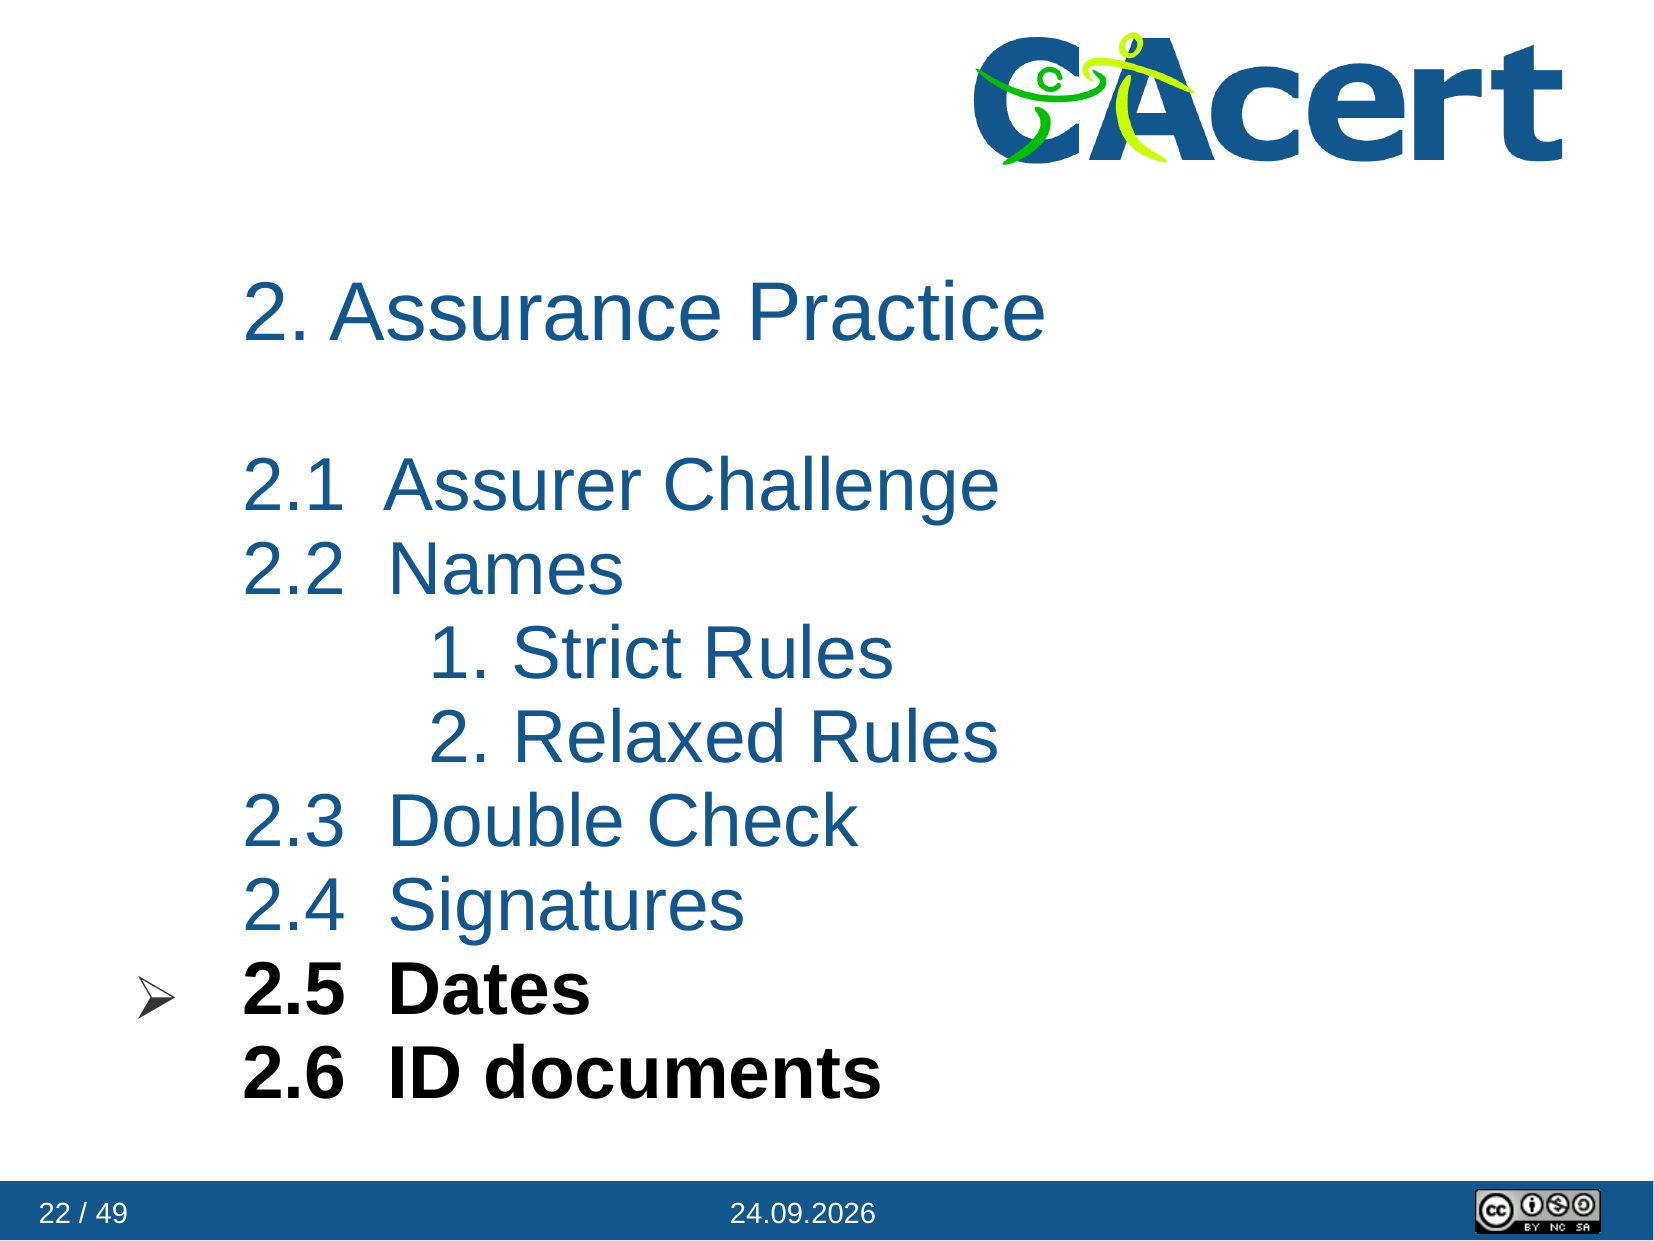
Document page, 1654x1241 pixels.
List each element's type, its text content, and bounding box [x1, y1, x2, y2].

text_box [118, 265, 237, 1055]
picture [972, 30, 1564, 166]
picture [1475, 1189, 1601, 1234]
subtitle 2. Assurance Practice 2.1 Assurer Challenge 2.2 Names 1. Strict Rules 2. Relaxed Rules 2.3 Double Check 2.4 Signatures 2.5 Dates 2.6 ID documents [242, 265, 1565, 1115]
